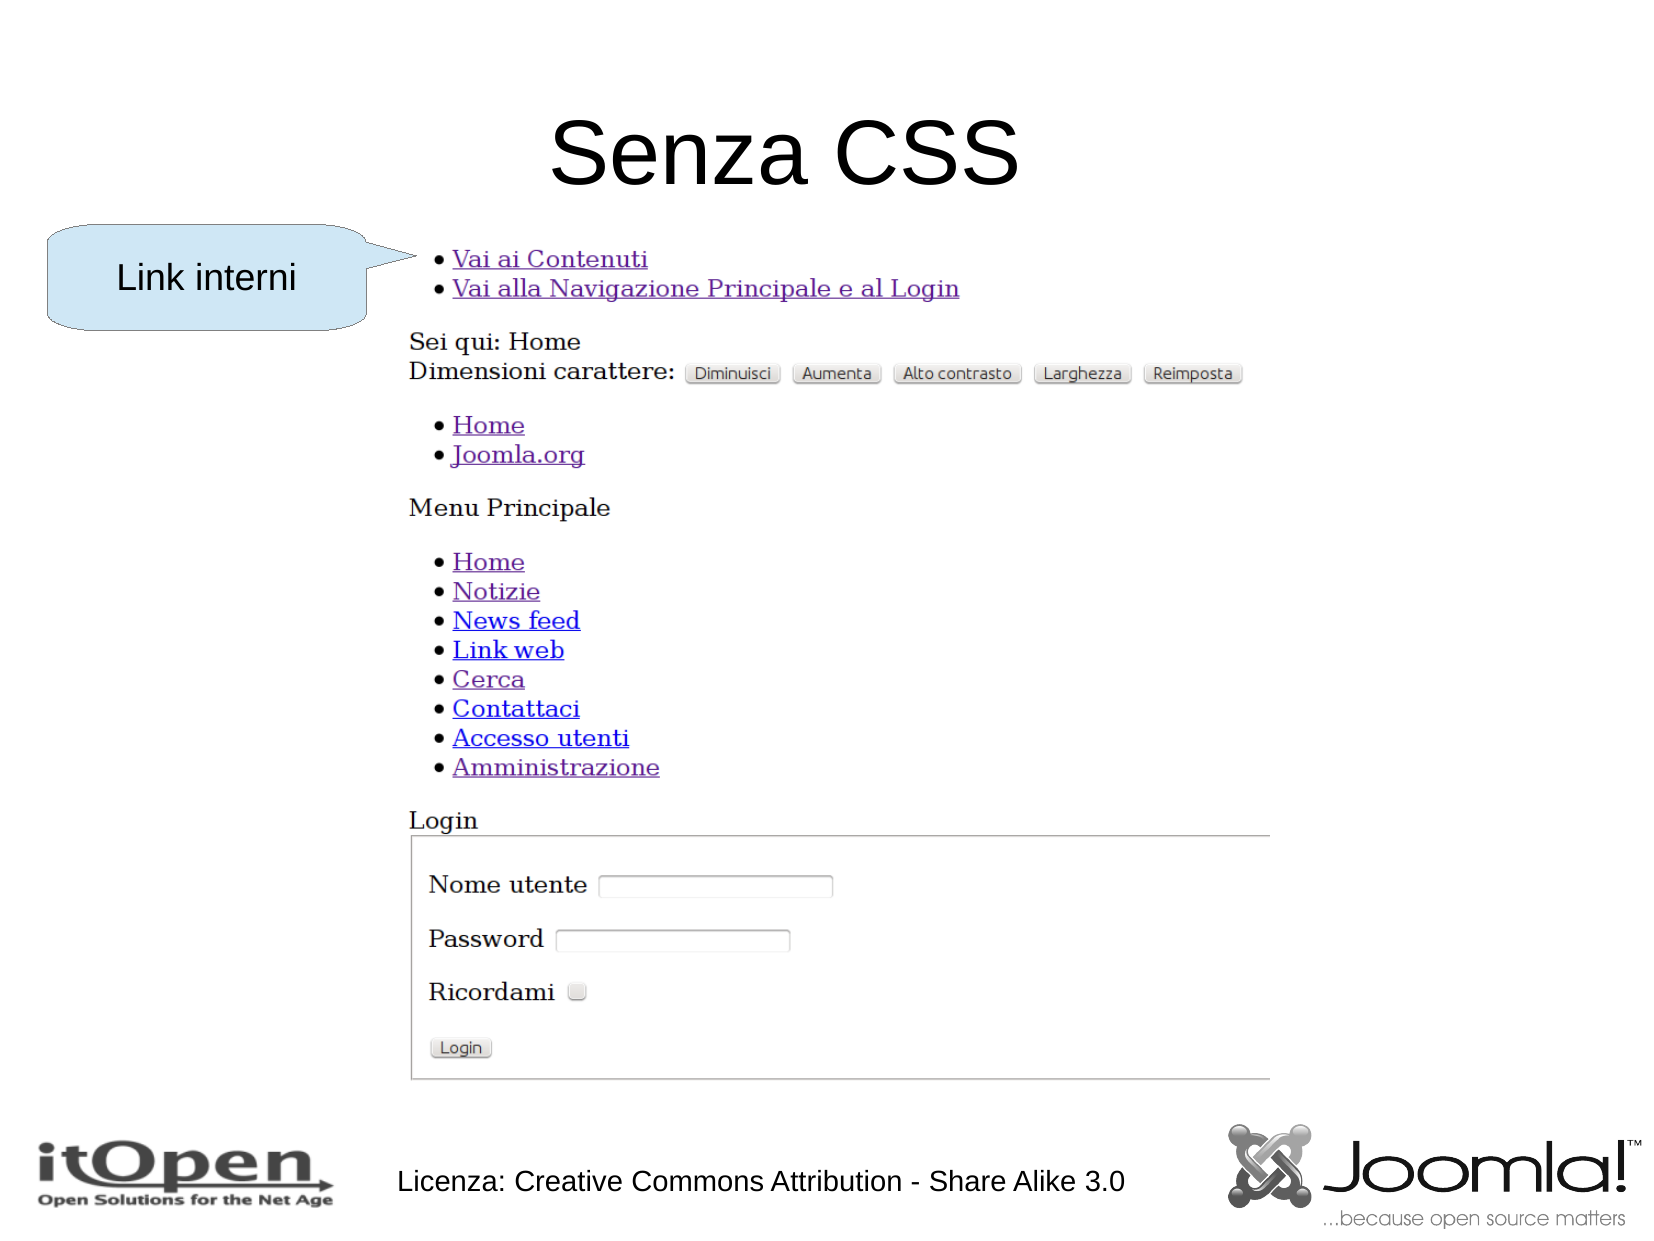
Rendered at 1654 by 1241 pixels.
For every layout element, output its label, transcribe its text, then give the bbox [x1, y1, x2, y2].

text_box Link interni [47, 224, 417, 331]
picture [401, 213, 1270, 1099]
title Senza CSS [41, 49, 1530, 257]
